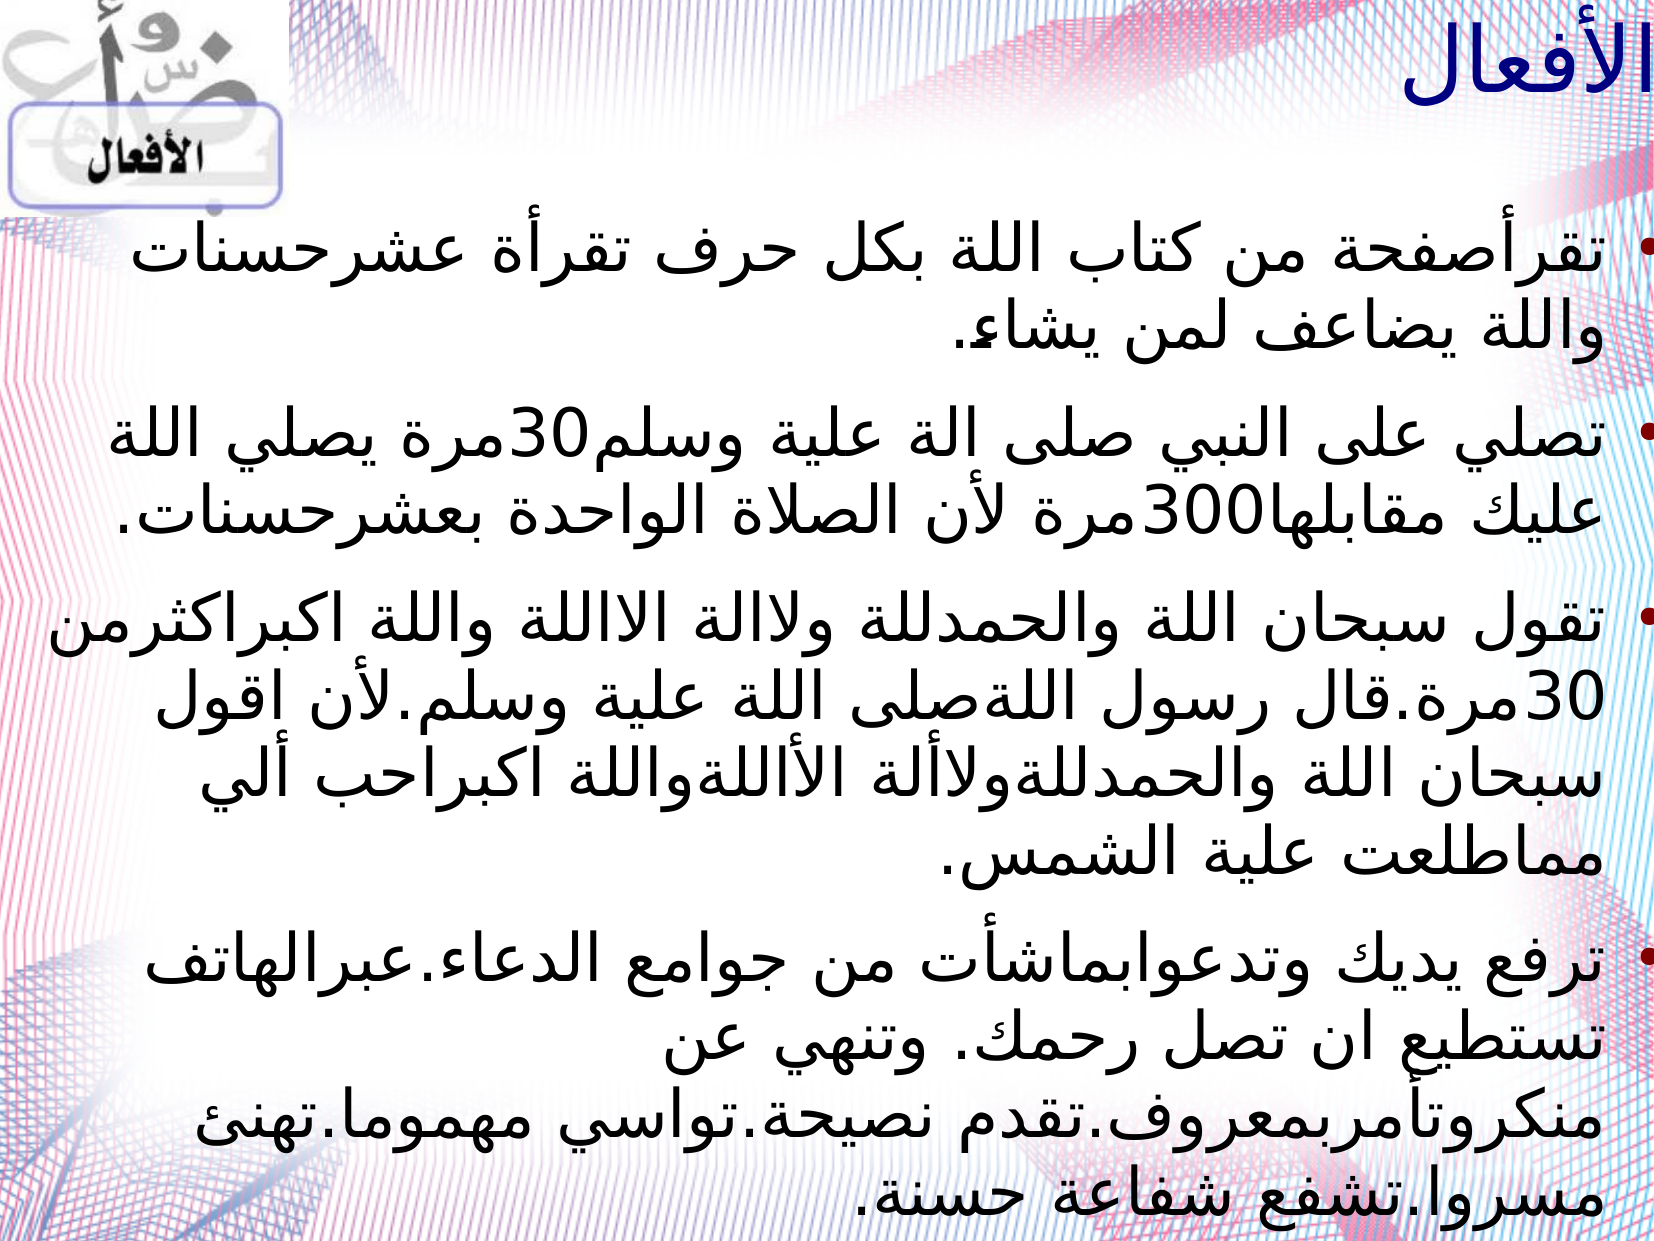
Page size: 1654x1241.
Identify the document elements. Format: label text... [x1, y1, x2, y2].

picture [0, 0, 1654, 217]
title الأفعال [784, 0, 1654, 164]
list تقرأصفحة من كتاب اللة بكل حرف تقرأة عشرحسنات واللة يضاعف لمن يشاء. تصلي على النبي صلى الة علية وسلم30مرة يصلي اللة عليك مقابلها300مرة لأن الصلاة الواحدة بعشرحسنات. تقول سبحان اللة والحمدللة ولاالة الااللة واللة اكبراكثرمن 30مرة.قال رسول اللةصلى اللة علية وسلم.لأن اقول سبحان اللة والحمدللةولاألة الأاللةواللة اكبراحب ألي مماطلعت علية الشمس. ترفع يديك وتدعوابماشأت من جوامع الدعاء.عبرالهاتف تستطيع ان تصل رحمك. وتنهي عن منكروتأمربمعروف.تقدم نصيحة.تواسي مهموما.تهنئ مسروا.تشفع شفاعة حسنة. [0, 209, 1654, 1241]
